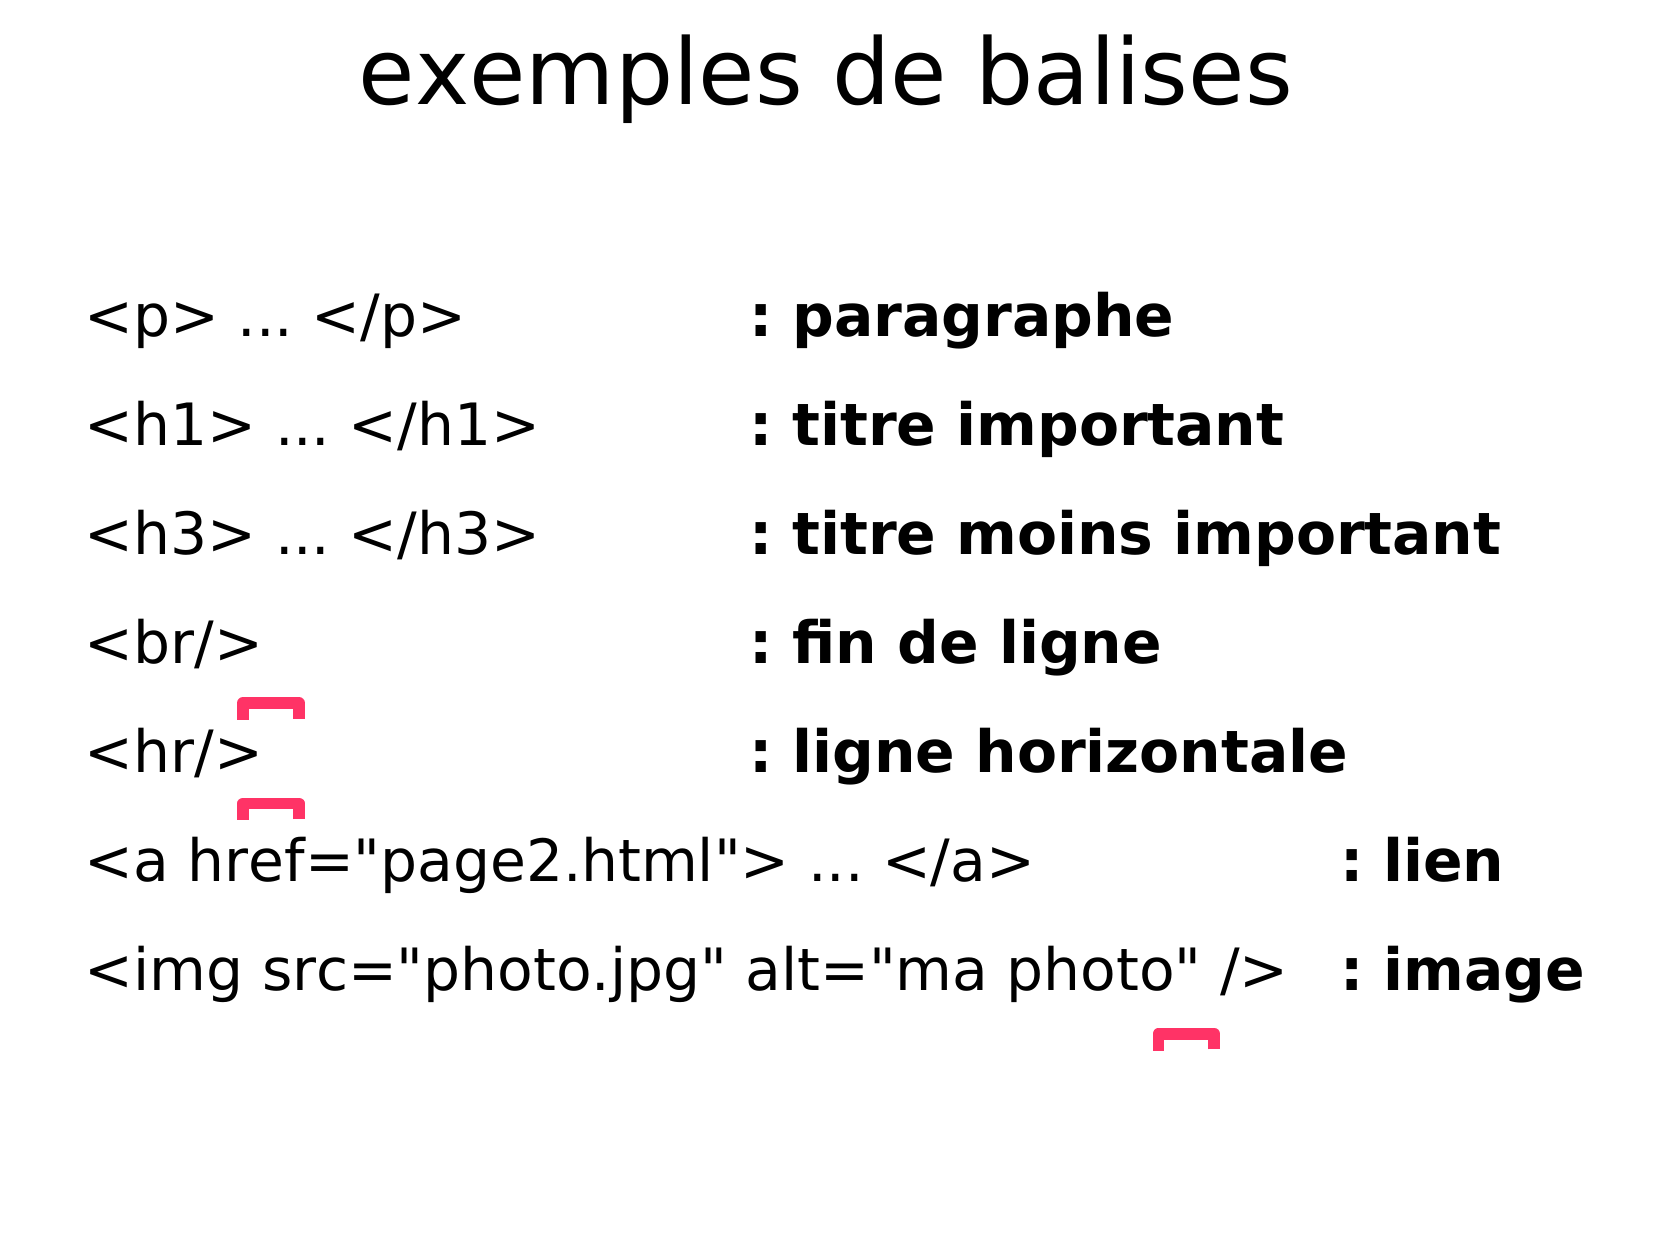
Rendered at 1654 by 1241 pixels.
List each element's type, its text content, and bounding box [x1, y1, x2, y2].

text_box <p> ... </p> : paragraphe <h1> ... </h1> : titre important <h3> ... </h3> : titre moins important <br/> : fin de ligne <hr/> : ligne horizontale <a href="page2.html"> ... </a> : lien <img src="photo.jpg" alt="ma photo" /> : image [85, 282, 1654, 1005]
title exemples de balises [0, 11, 1654, 134]
